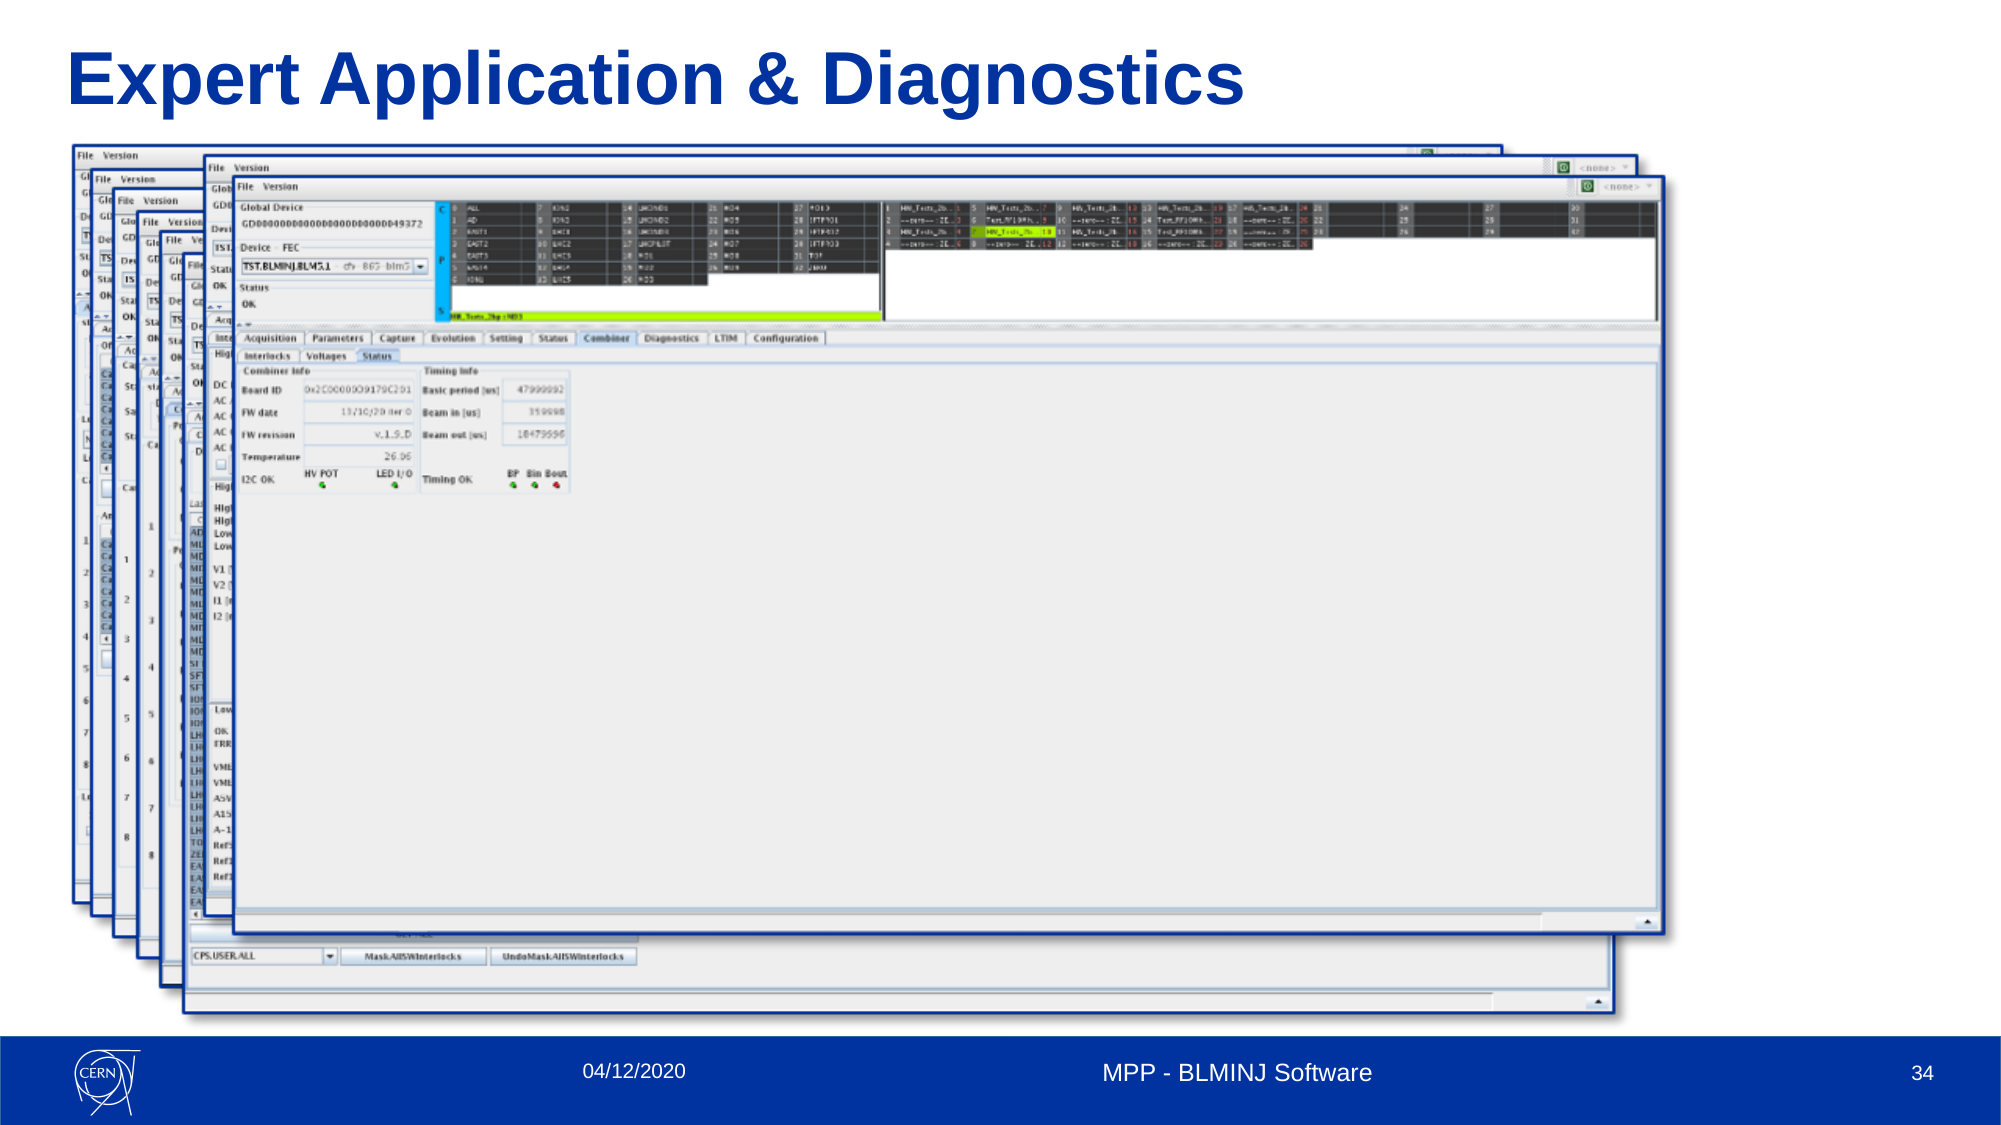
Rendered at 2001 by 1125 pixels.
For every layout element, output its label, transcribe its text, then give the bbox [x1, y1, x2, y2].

slide_number 04/12/2020 [571, 1041, 686, 1102]
picture [66, 138, 1686, 1035]
footer MPP - BLMINJ Software [698, 1042, 1777, 1103]
picture [1, 1037, 2000, 1125]
title Expert Application & Diagnostics [66, 44, 1934, 135]
slide_number 34 [1822, 1042, 1935, 1103]
